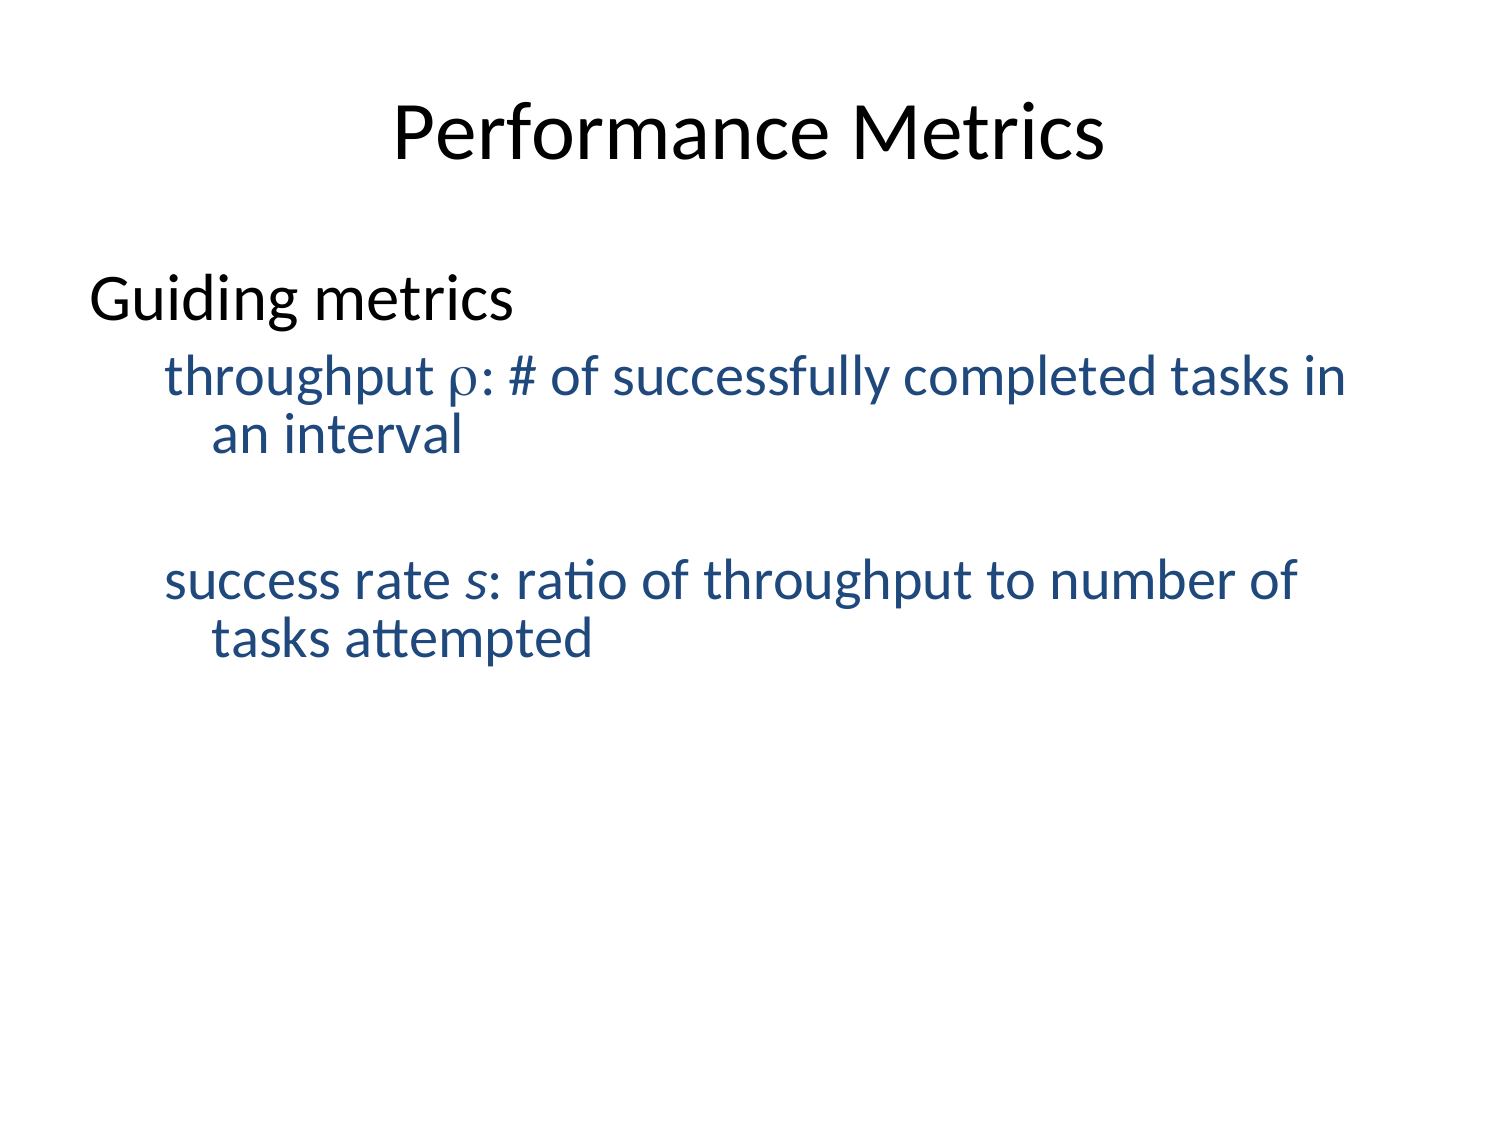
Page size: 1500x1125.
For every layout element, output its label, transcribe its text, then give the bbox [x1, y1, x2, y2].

title Performance Metrics [75, 45, 1426, 233]
list Guiding metrics throughput : # of successfully completed tasks in an interval success rate s: ratio of throughput to number of tasks attempted [75, 262, 1426, 1090]
